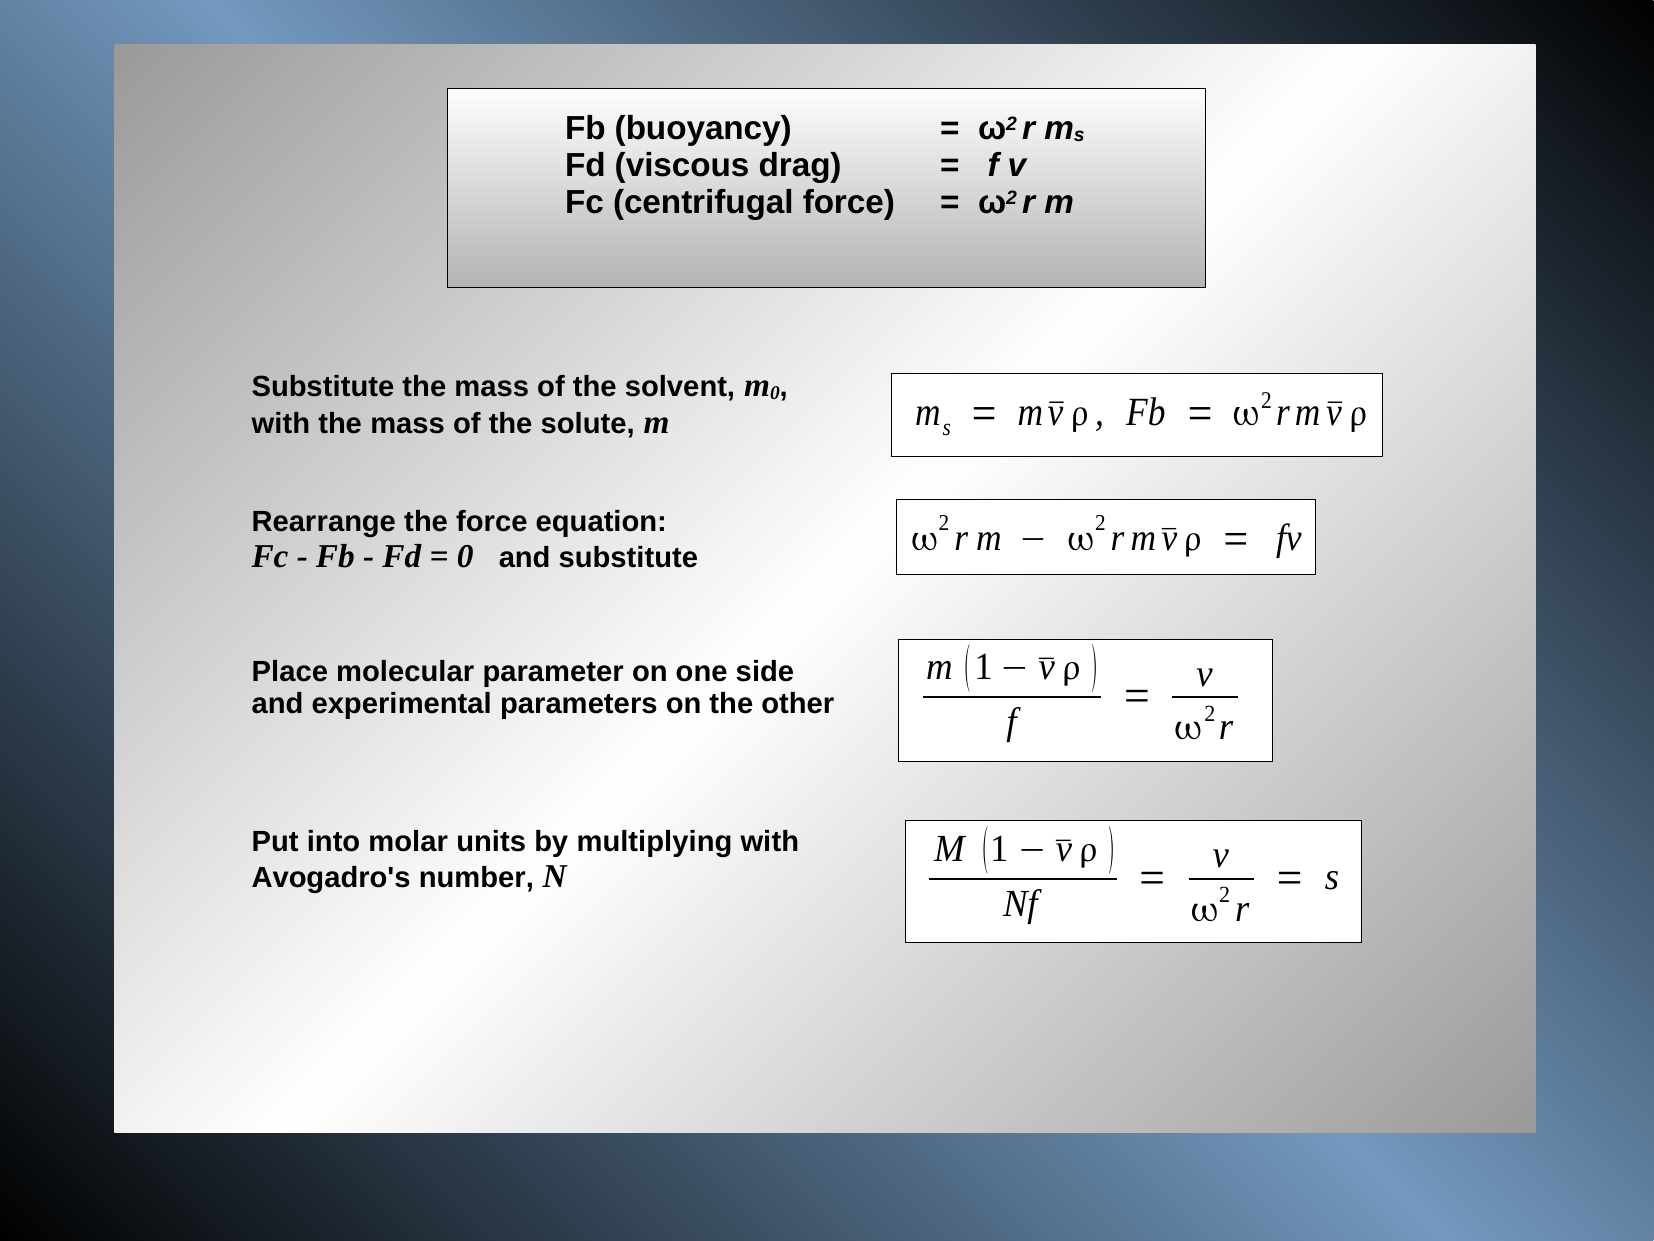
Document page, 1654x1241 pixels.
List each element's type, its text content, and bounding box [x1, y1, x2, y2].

text_box [905, 820, 1362, 943]
text_box Place molecular parameter on one side and experimental parameters on the other [251, 654, 836, 721]
chart [921, 824, 1346, 934]
text_box [896, 499, 1316, 575]
chart [908, 387, 1375, 441]
text_box [898, 639, 1273, 762]
text_box Put into molar units by multiplying with Avogadro's number, N [251, 825, 807, 896]
chart [914, 642, 1247, 753]
text_box Substitute the mass of the solvent, m0, with the mass of the solute, m [251, 367, 797, 453]
text_box [447, 88, 1206, 288]
text_box [891, 373, 1383, 457]
text_box Fb (buoyancy) = ω2 r ms Fd (viscous drag) = f v Fc (centrifugal force) = ω2 r m [565, 109, 1089, 286]
chart [904, 511, 1308, 563]
text_box Rearrange the force equation: Fc - Fb - Fd = 0 and substitute [251, 504, 702, 576]
